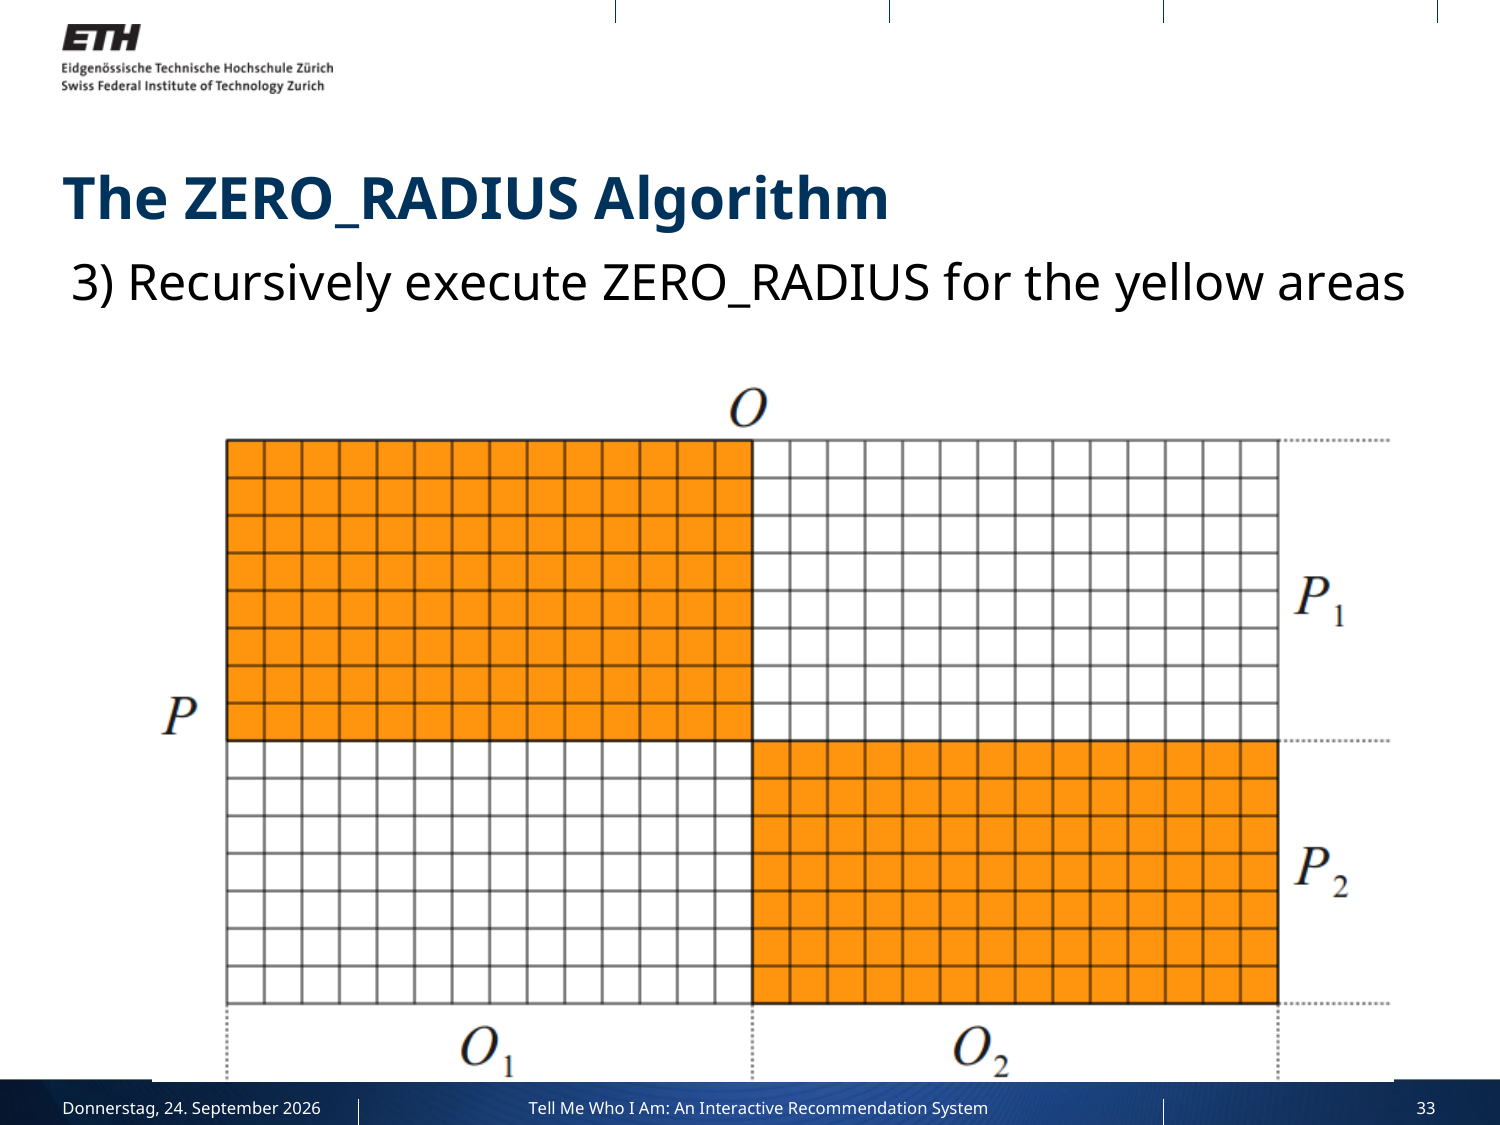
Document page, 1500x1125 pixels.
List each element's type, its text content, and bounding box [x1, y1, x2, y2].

title The ZERO_RADIUS Algorithm [62, 157, 1438, 296]
picture [0, 378, 1500, 1125]
list 3) Recursively execute ZERO_RADIUS for the yellow areas [71, 246, 1447, 833]
picture [62, 24, 333, 94]
